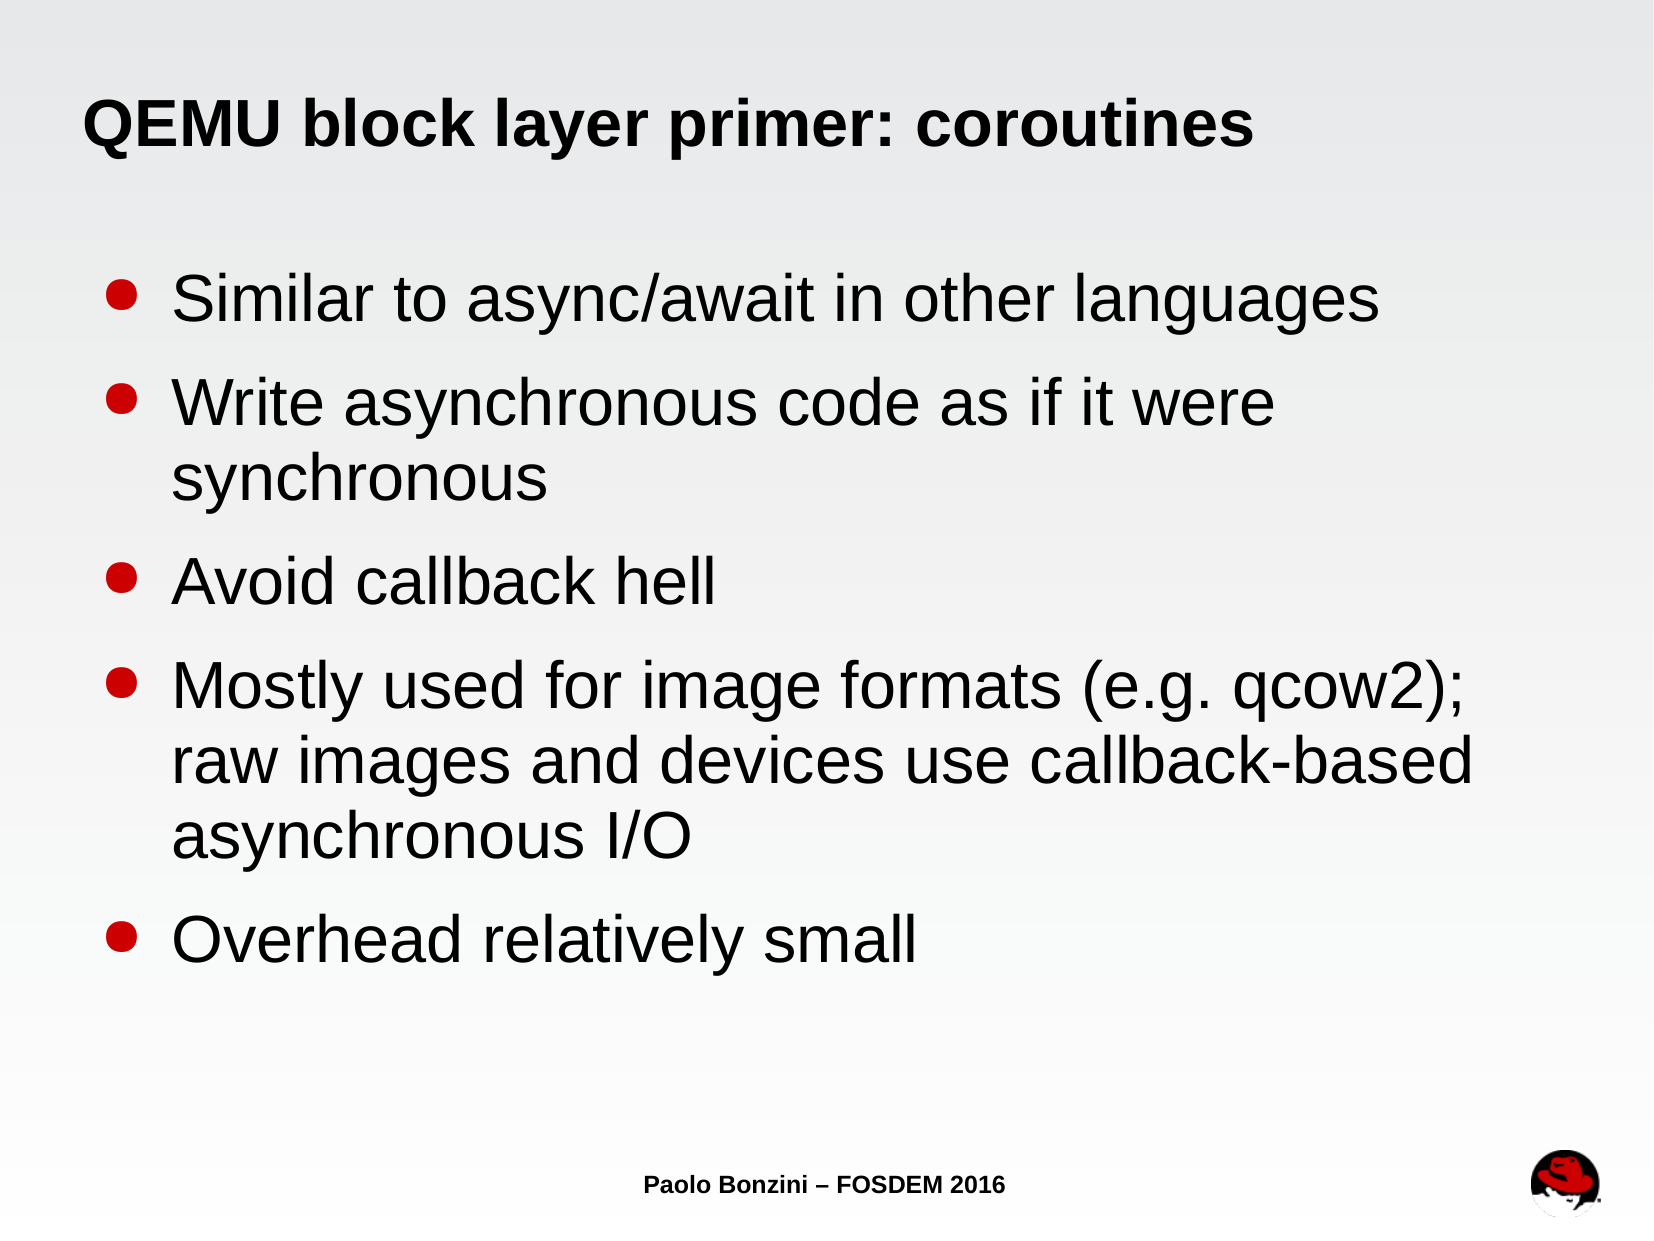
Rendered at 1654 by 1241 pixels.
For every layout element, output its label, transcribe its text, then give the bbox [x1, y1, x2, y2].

list Similar to async/await in other languages Write asynchronous code as if it were synchronous Avoid callback hell Mostly used for image formats (e.g. qcow2); raw images and devices use callback-based asynchronous I/O Overhead relatively small [82, 260, 1571, 980]
title QEMU block layer primer: coroutines [82, 19, 1571, 227]
picture [0, 0, 1654, 1241]
